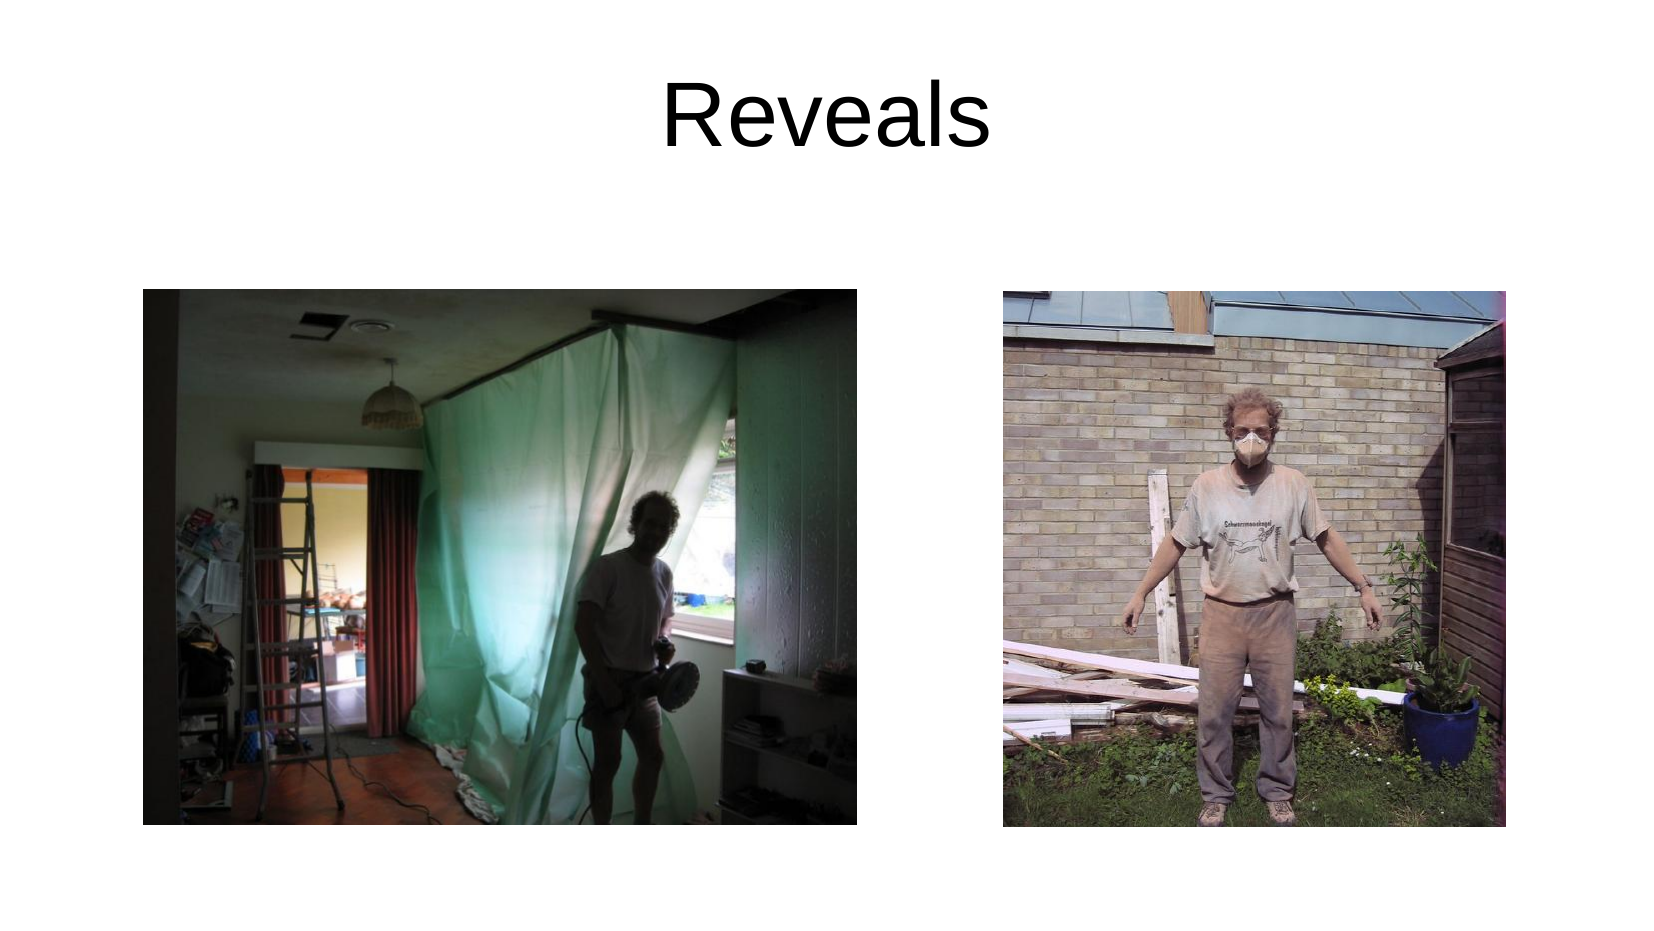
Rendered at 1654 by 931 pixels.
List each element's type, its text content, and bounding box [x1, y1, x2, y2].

picture [143, 289, 857, 825]
title Reveals [82, 37, 1571, 193]
picture [1003, 291, 1506, 827]
